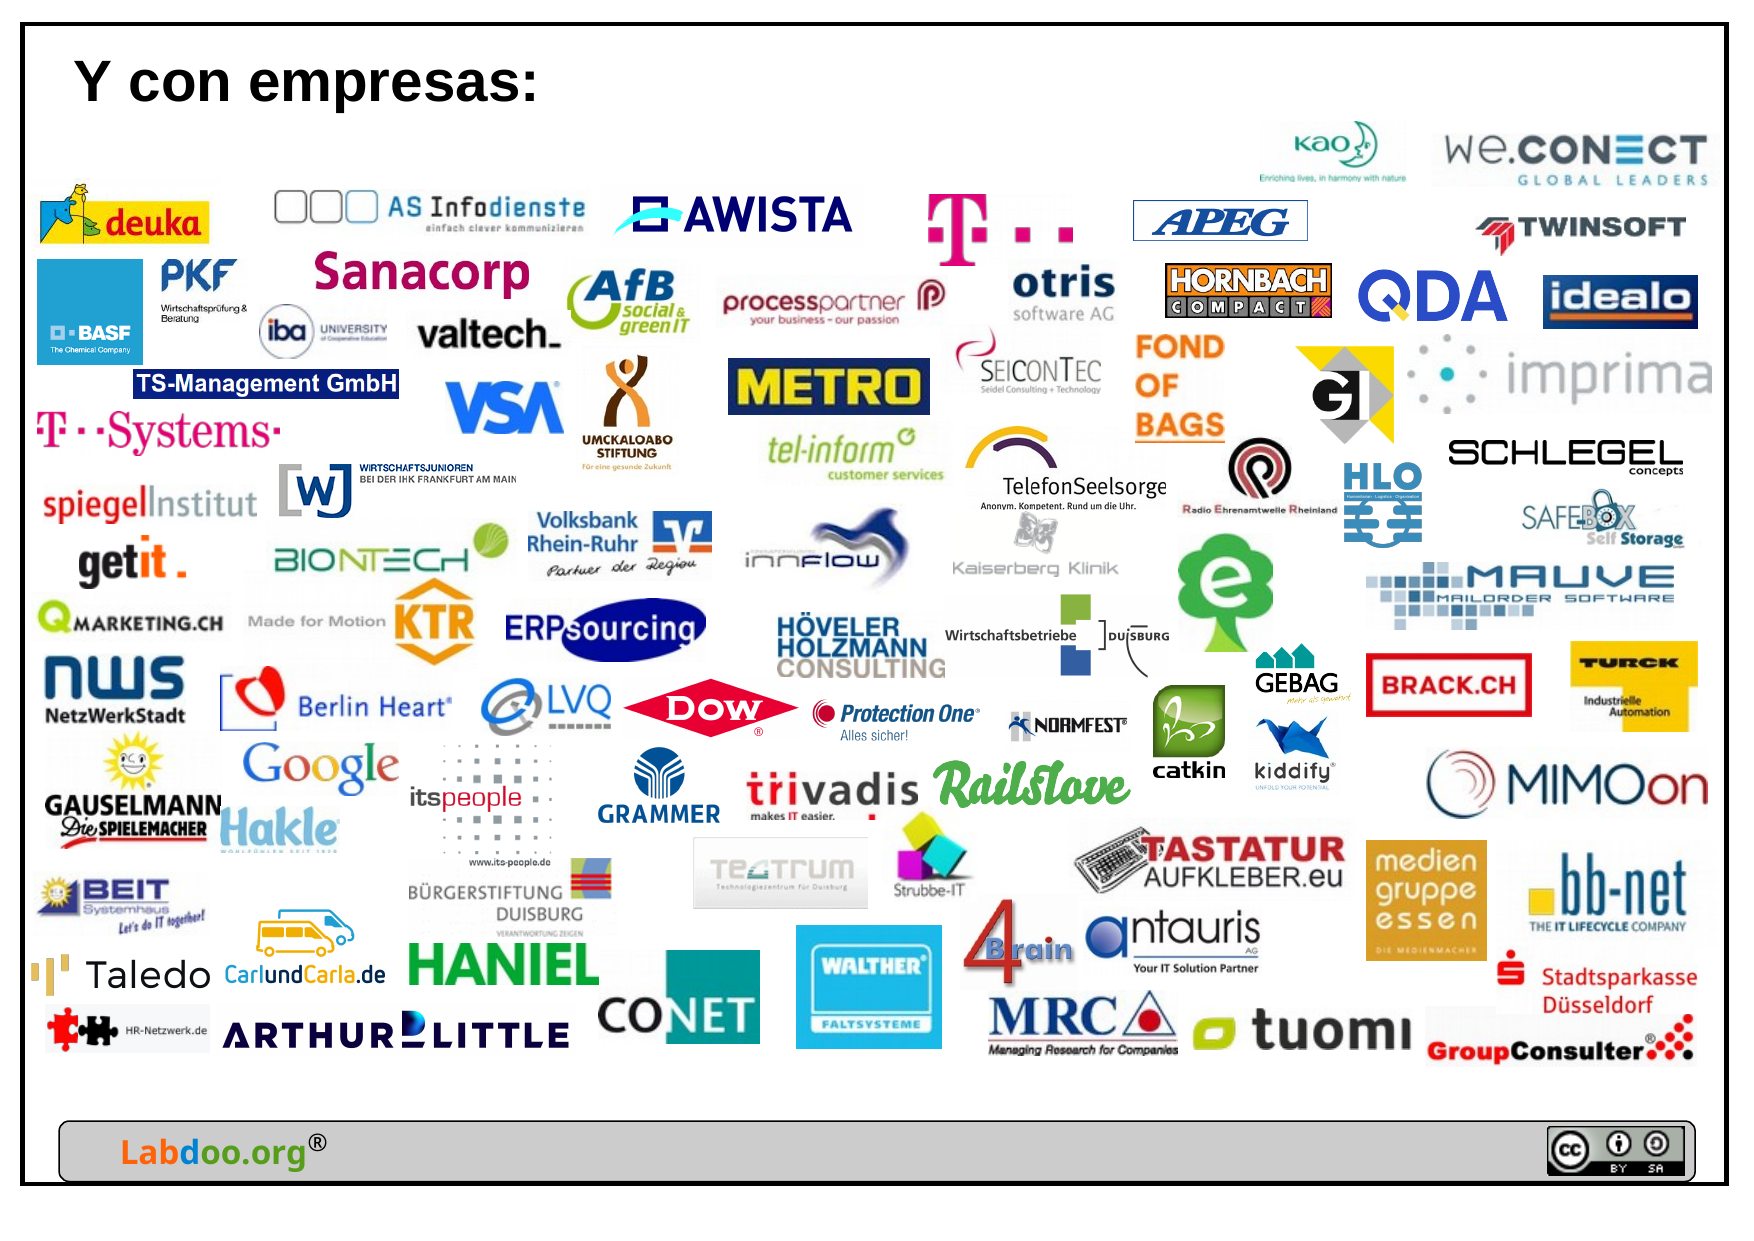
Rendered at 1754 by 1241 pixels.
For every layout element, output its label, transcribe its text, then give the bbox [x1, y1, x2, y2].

picture [43, 484, 257, 524]
picture [217, 1004, 576, 1056]
picture [1520, 488, 1701, 549]
picture [1133, 200, 1308, 241]
picture [37, 259, 143, 365]
picture [1570, 641, 1698, 732]
picture [1357, 268, 1509, 323]
picture [953, 511, 1119, 577]
picture [37, 411, 280, 456]
picture [796, 925, 942, 1049]
picture [45, 1004, 210, 1053]
picture [575, 346, 679, 477]
picture [79, 535, 198, 589]
picture [1449, 440, 1683, 476]
picture [1407, 334, 1712, 415]
picture [31, 954, 210, 997]
picture [1431, 133, 1721, 187]
picture [803, 692, 989, 748]
picture [1366, 653, 1532, 717]
picture [480, 677, 611, 736]
picture [1178, 533, 1355, 708]
picture [1547, 1126, 1685, 1176]
picture [1248, 710, 1340, 796]
picture [728, 358, 930, 415]
picture [1366, 840, 1487, 961]
picture [758, 417, 954, 486]
picture [1260, 121, 1407, 182]
picture [693, 837, 868, 909]
picture [409, 943, 760, 1044]
picture [1083, 906, 1262, 976]
picture [224, 908, 387, 985]
picture [1165, 263, 1332, 318]
picture [259, 304, 387, 359]
picture [33, 871, 210, 937]
picture [528, 511, 712, 581]
text_box Labdoo.org® [104, 1098, 1182, 1177]
picture [243, 742, 399, 796]
picture [409, 744, 618, 937]
picture [1005, 700, 1131, 753]
picture [622, 594, 1169, 739]
picture [1543, 275, 1698, 329]
picture [43, 653, 186, 725]
picture [31, 592, 232, 642]
picture [45, 464, 517, 853]
picture [506, 598, 706, 662]
picture [746, 760, 1356, 1056]
picture [1474, 216, 1686, 256]
picture [1153, 685, 1225, 778]
picture [598, 747, 720, 823]
picture [1366, 562, 1674, 630]
picture [315, 251, 529, 299]
picture [716, 194, 1119, 394]
picture [445, 381, 564, 434]
text_box Y con empresas: [59, 35, 1430, 191]
picture [600, 185, 865, 247]
picture [965, 334, 1426, 548]
picture [272, 189, 599, 236]
picture [1425, 840, 1718, 1067]
picture [1425, 747, 1708, 819]
picture [161, 259, 247, 323]
picture [27, 178, 221, 248]
picture [133, 369, 399, 399]
picture [740, 503, 913, 595]
picture [1189, 1007, 1414, 1050]
picture [406, 258, 700, 357]
